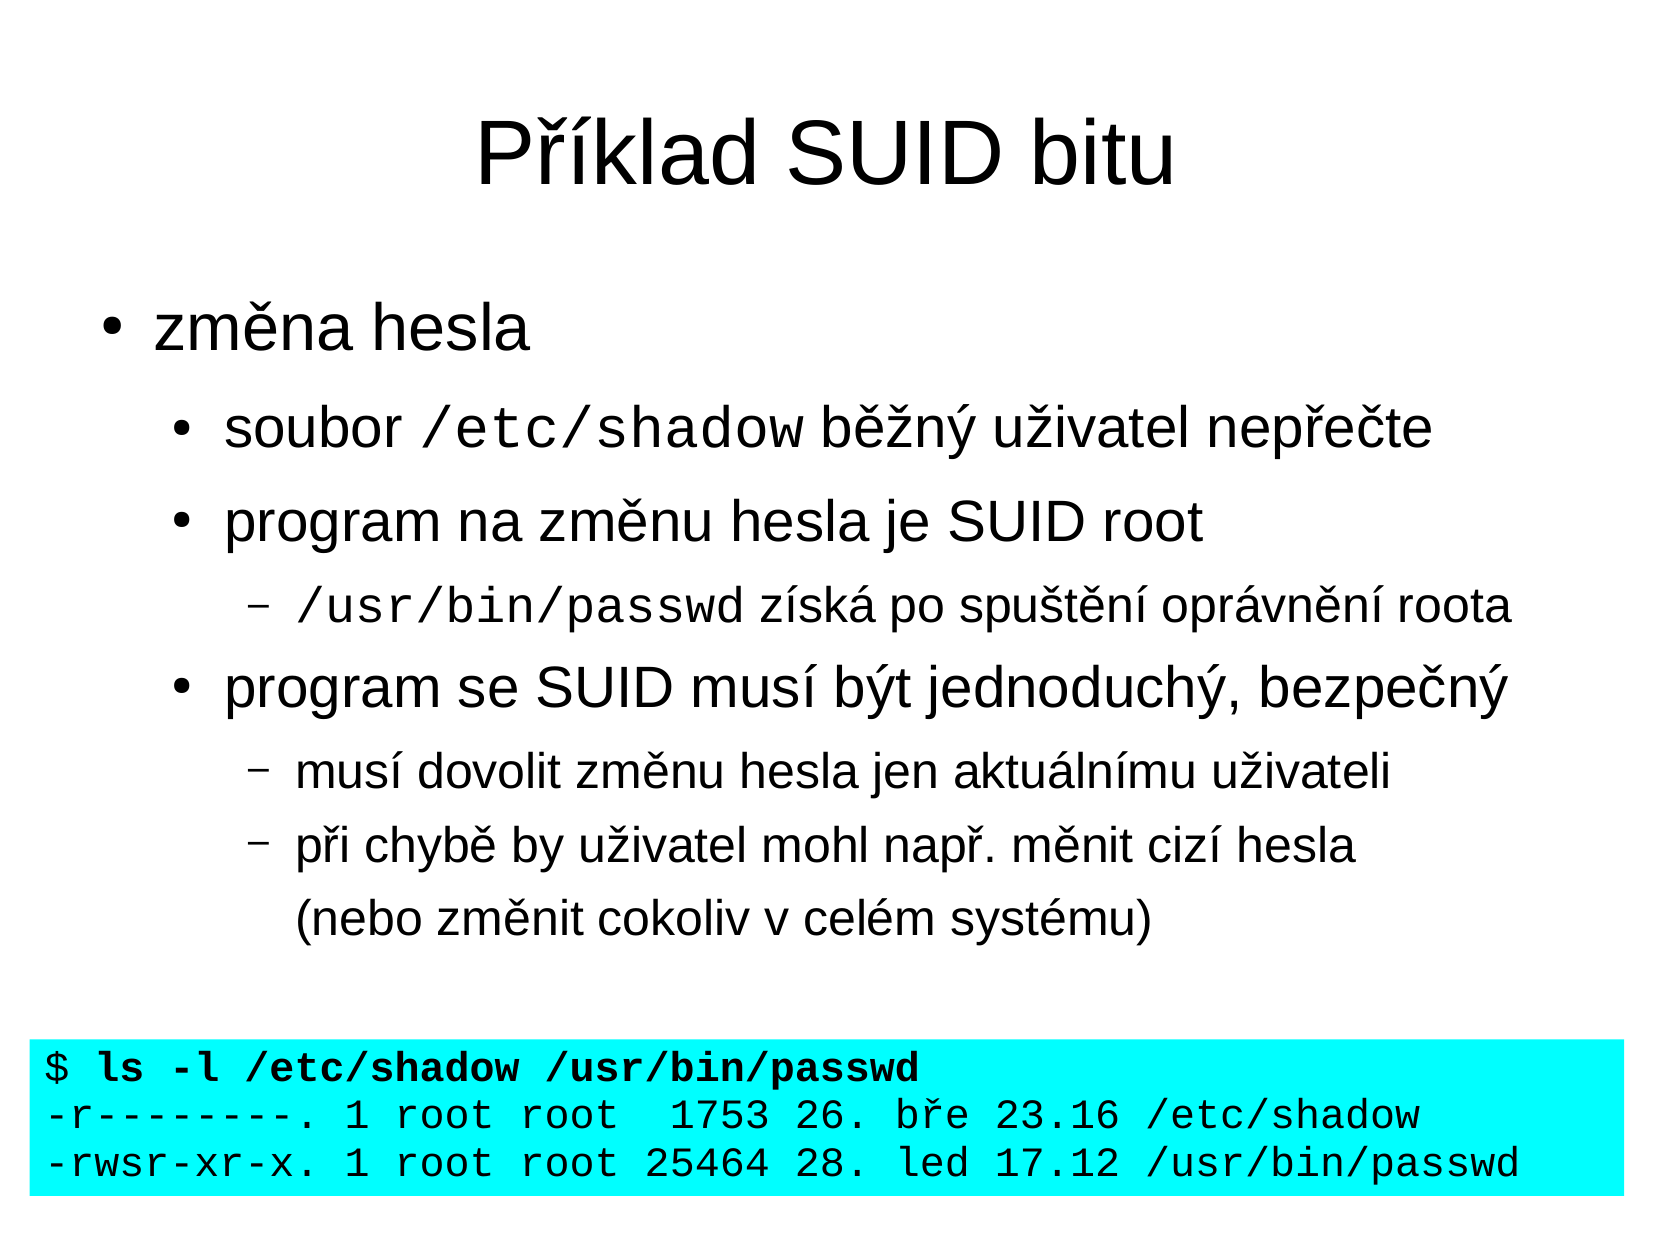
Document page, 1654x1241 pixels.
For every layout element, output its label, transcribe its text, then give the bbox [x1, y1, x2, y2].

title Příklad SUID bitu [82, 56, 1571, 250]
list změna hesla soubor /etc/shadow běžný uživatel nepřečte program na změnu hesla je SUID root /usr/bin/passwd získá po spuštění oprávnění roota program se SUID musí být jednoduchý, bezpečný musí dovolit změnu hesla jen aktuálnímu uživateli při chybě by uživatel mohl např. měnit cizí hesla (nebo změnit cokoliv v celém systému) [82, 290, 1571, 1039]
text_box $ ls -l /etc/shadow /usr/bin/passwd -r--------. 1 root root 1753 26. bře 23.16 /etc/shadow -rwsr-xr-x. 1 root root 25464 28. led 17.12 /usr/bin/passwd [29, 1039, 1625, 1196]
